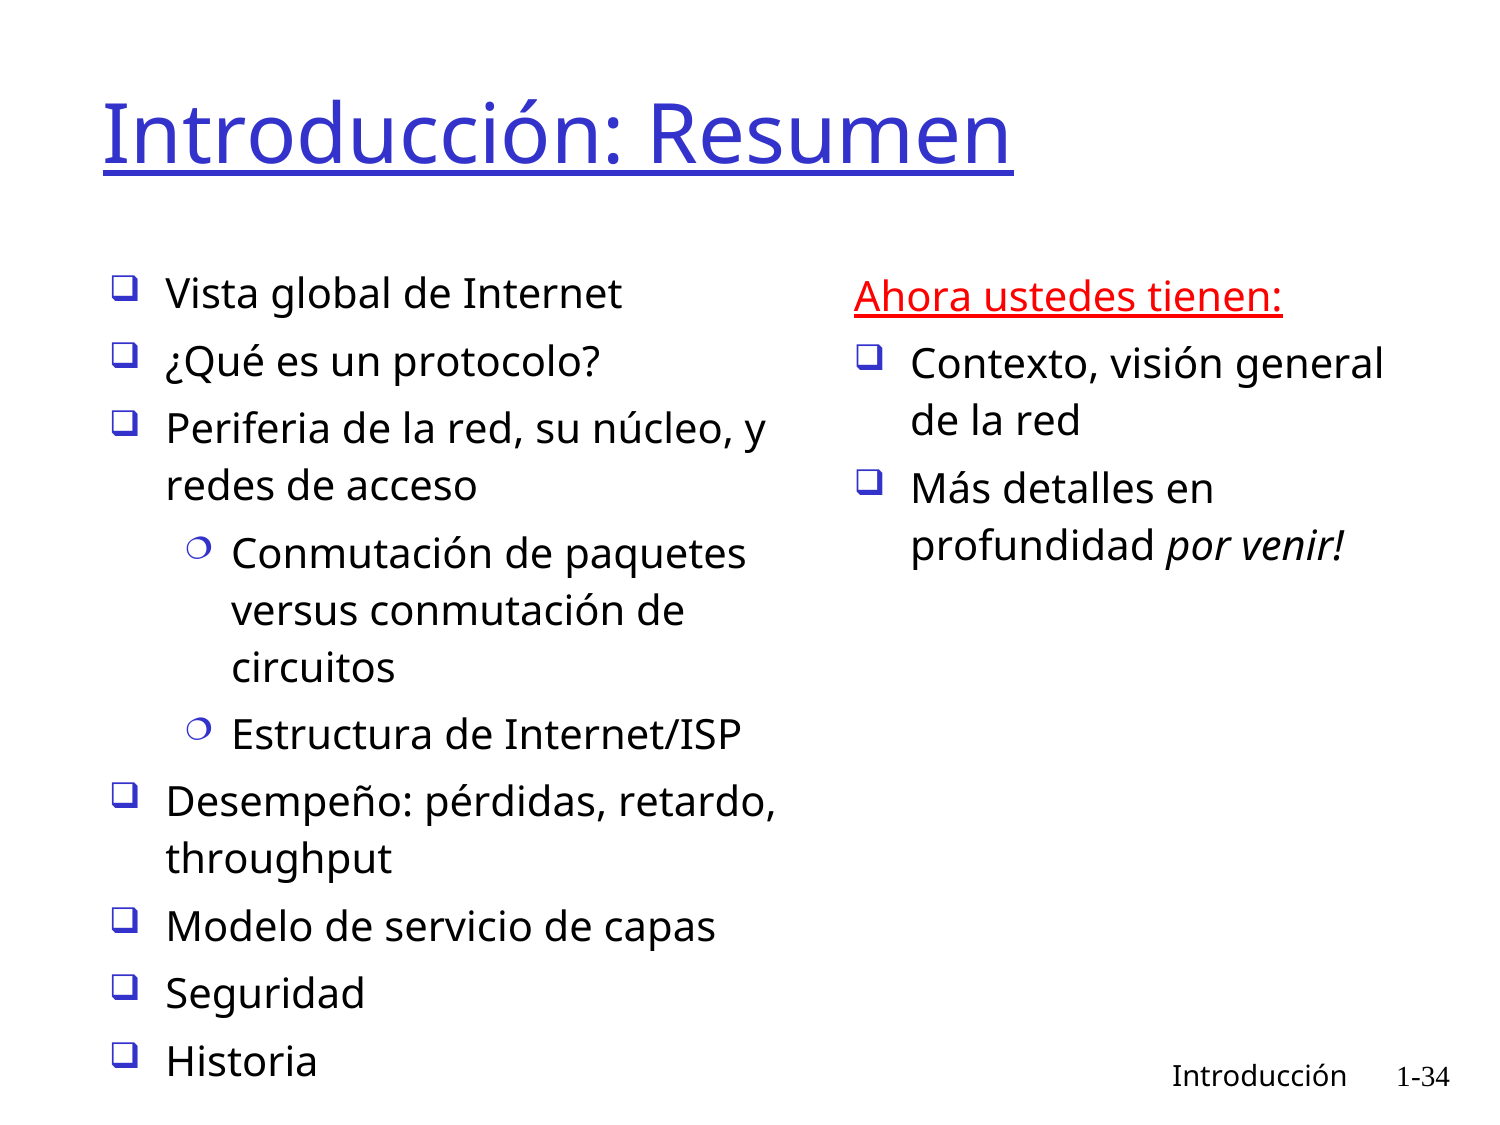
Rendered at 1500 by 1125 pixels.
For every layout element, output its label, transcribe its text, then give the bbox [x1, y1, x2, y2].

text_box 1-<number> [1362, 1050, 1466, 1125]
list Vista global de Internet ¿Qué es un protocolo? Periferia de la red, su núcleo, y redes de acceso Conmutación de paquetes versus conmutación de circuitos Estructura de Internet/ISP Desempeño: pérdidas, retardo, throughput Modelo de servicio de capas Seguridad Historia [94, 256, 814, 1052]
list Ahora ustedes tienen: Contexto, visión general de la red Más detalles en profundidad por venir! [838, 259, 1450, 1022]
text_box Introducción [887, 1050, 1362, 1125]
title Introducción: Resumen [87, 37, 1363, 225]
